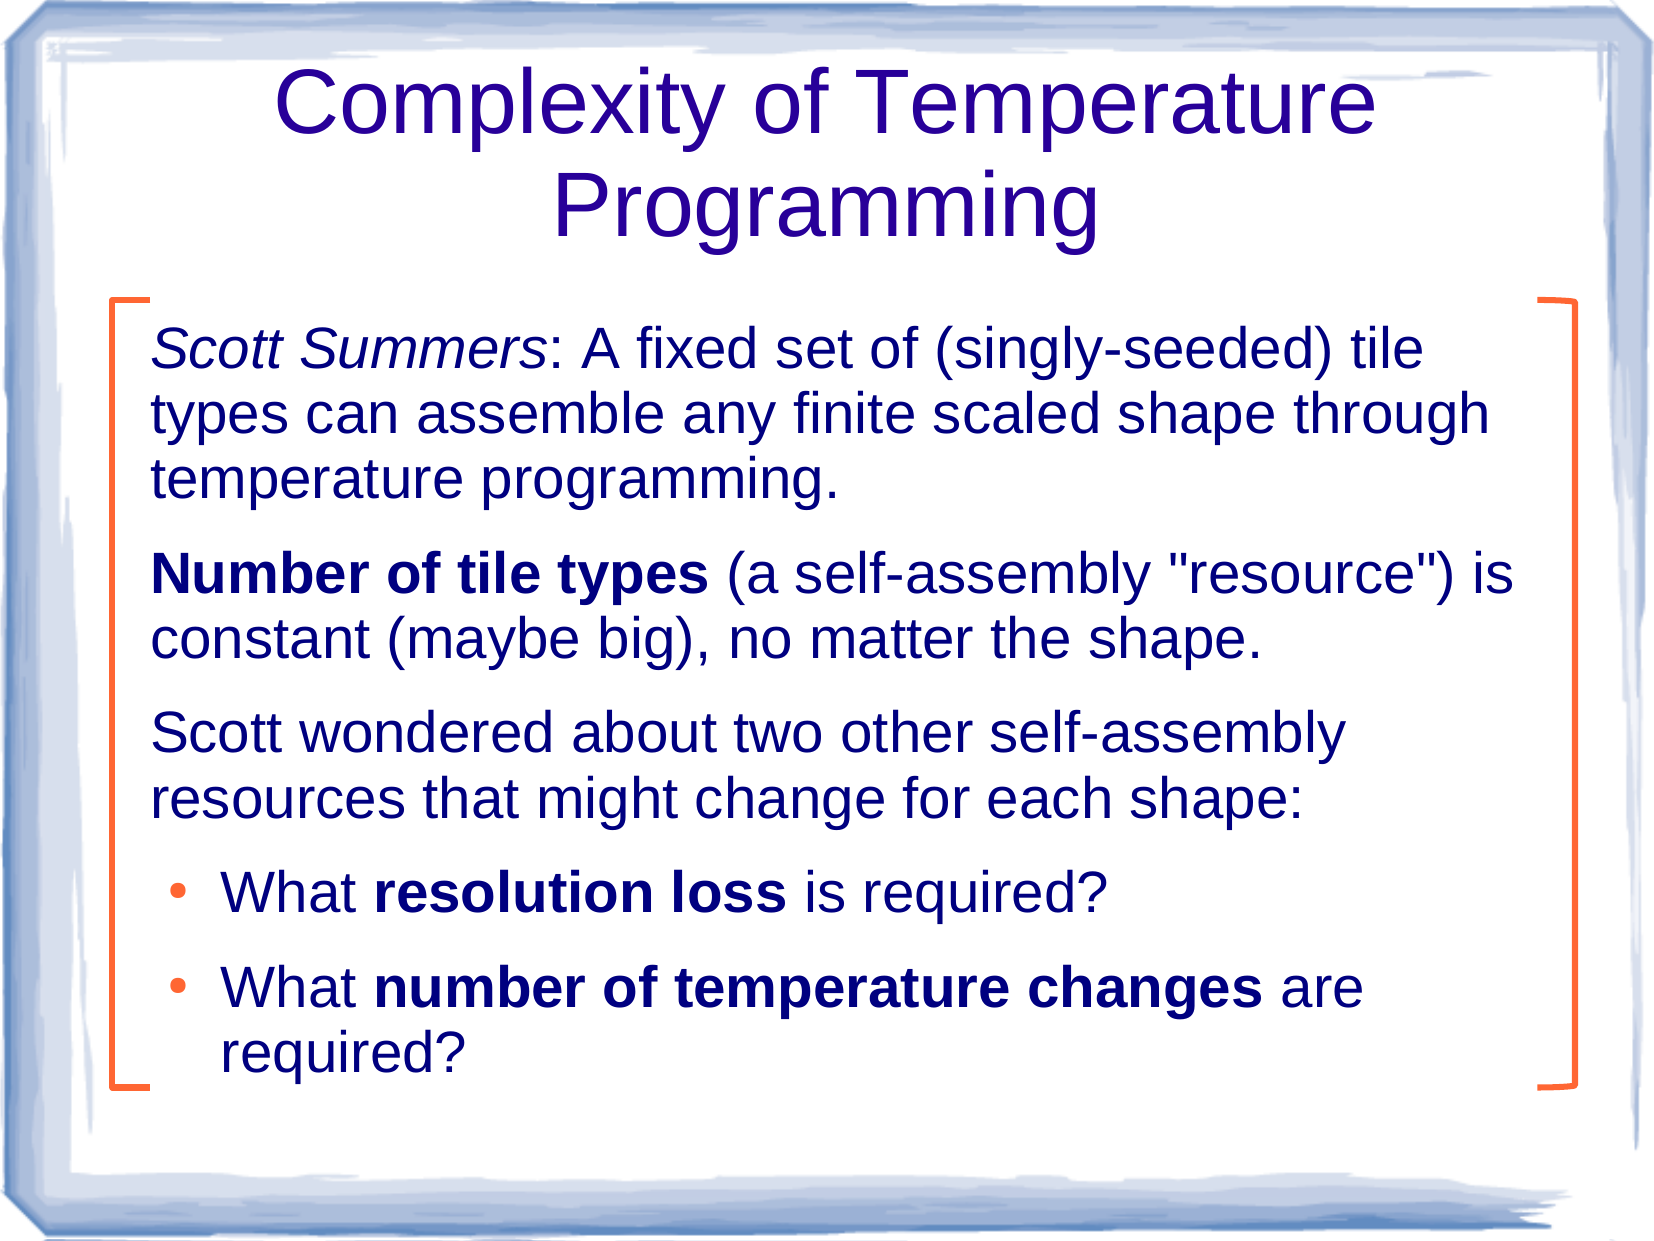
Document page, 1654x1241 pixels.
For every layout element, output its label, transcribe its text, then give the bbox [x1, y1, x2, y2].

title Complexity of Temperature Programming [82, 50, 1571, 256]
list Scott Summers: A fixed set of (singly-seeded) tile types can assemble any finite scaled shape through temperature programming. Number of tile types (a self-assembly "resource") is constant (maybe big), no matter the shape. Scott wondered about two other self-assembly resources that might change for each shape: What resolution loss is required? What number of temperature changes are required? [150, 316, 1538, 1088]
picture [0, 0, 1654, 1241]
